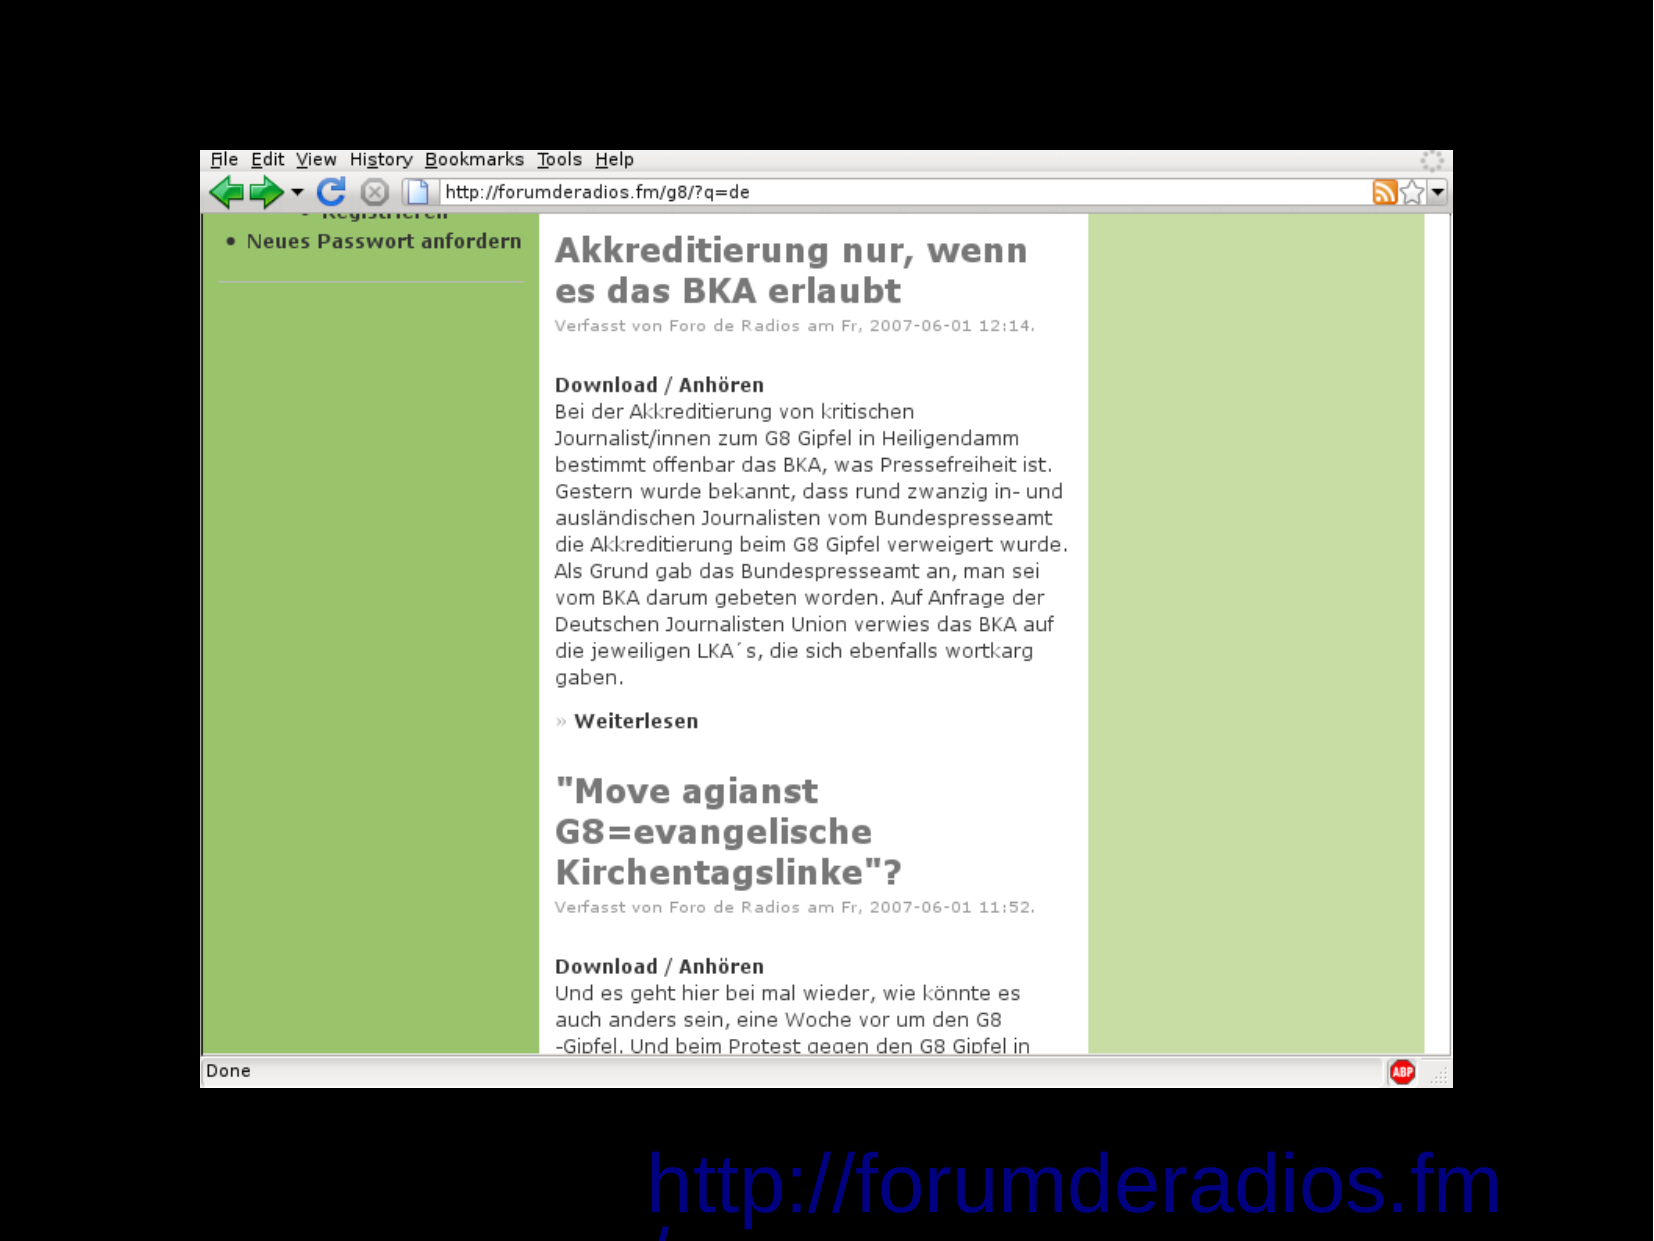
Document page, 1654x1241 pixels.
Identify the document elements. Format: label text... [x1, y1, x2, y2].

text_box http://forumderadios.fm/ [632, 1130, 1538, 1238]
picture [200, 150, 1453, 1088]
